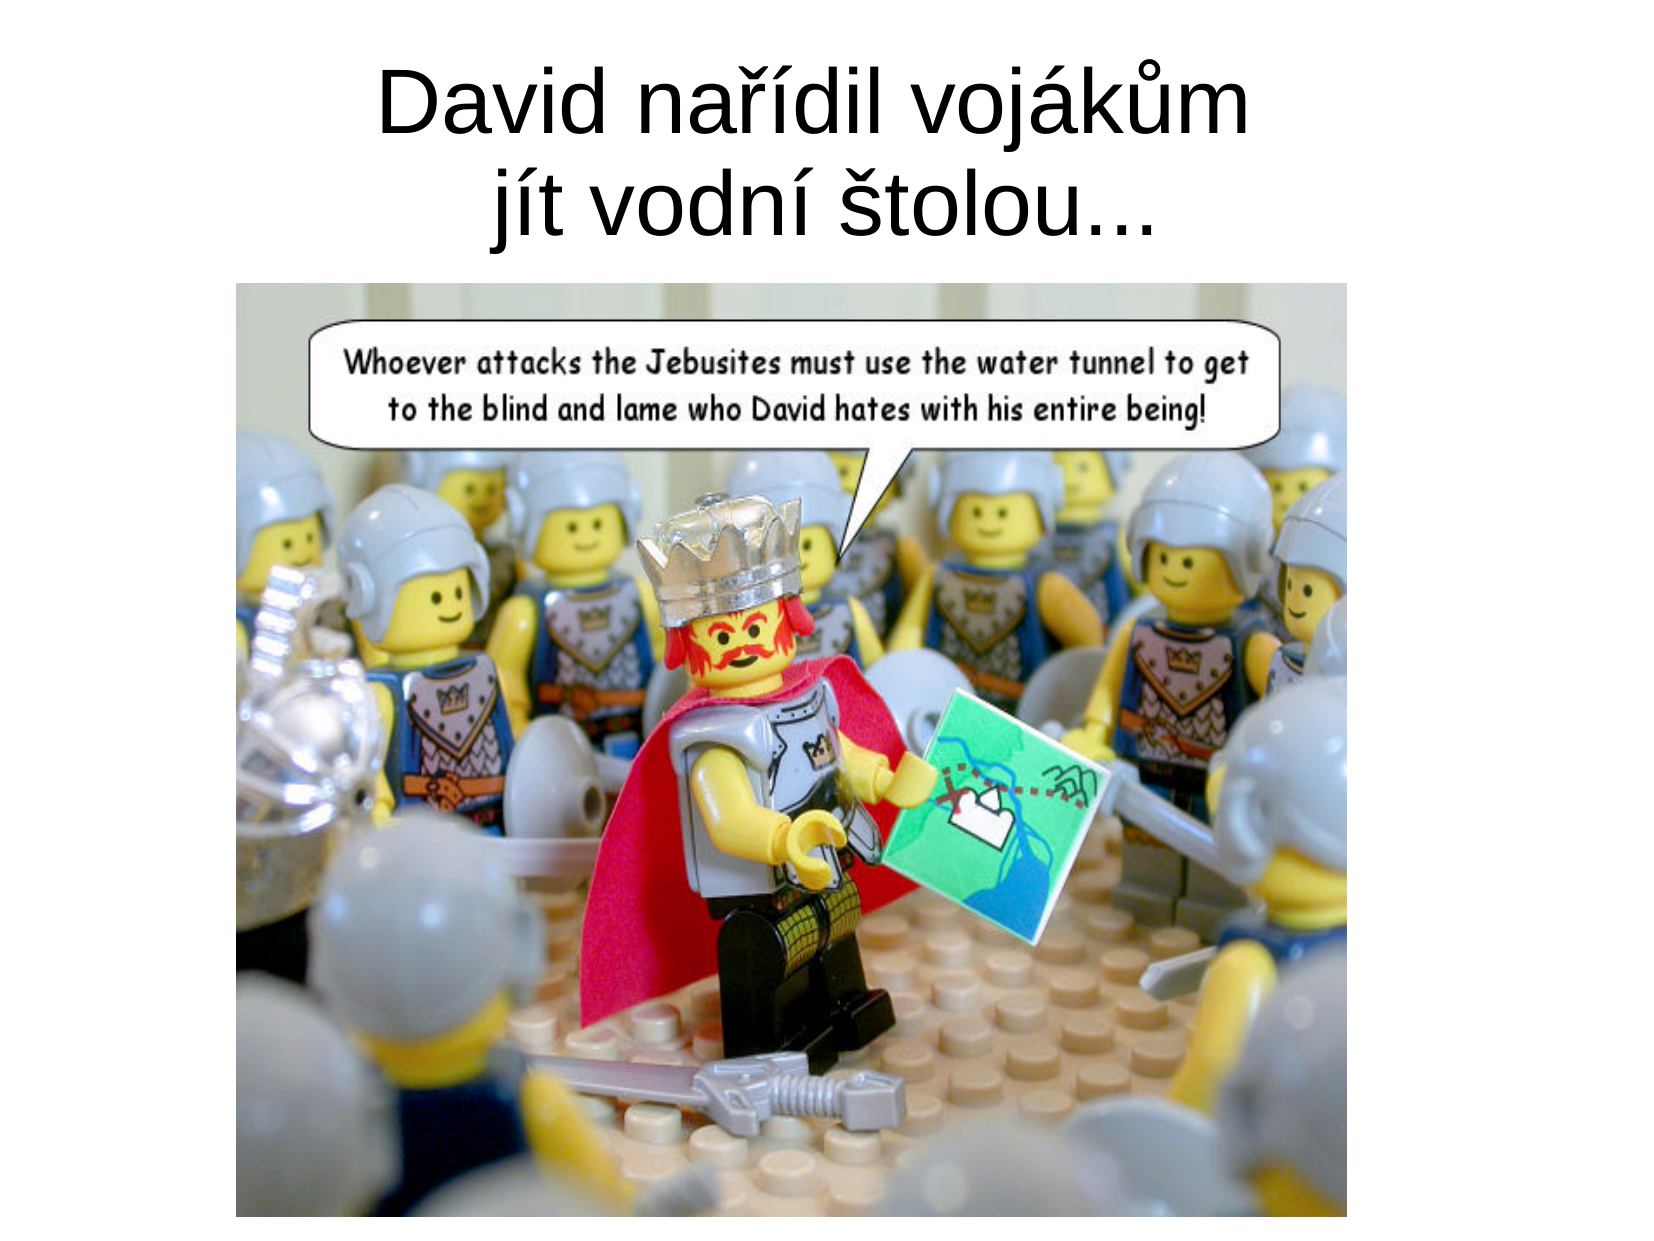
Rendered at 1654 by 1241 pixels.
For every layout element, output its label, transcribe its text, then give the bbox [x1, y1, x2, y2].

title David nařídil vojákům jít vodní štolou... [82, 49, 1571, 257]
picture [236, 283, 1347, 1217]
